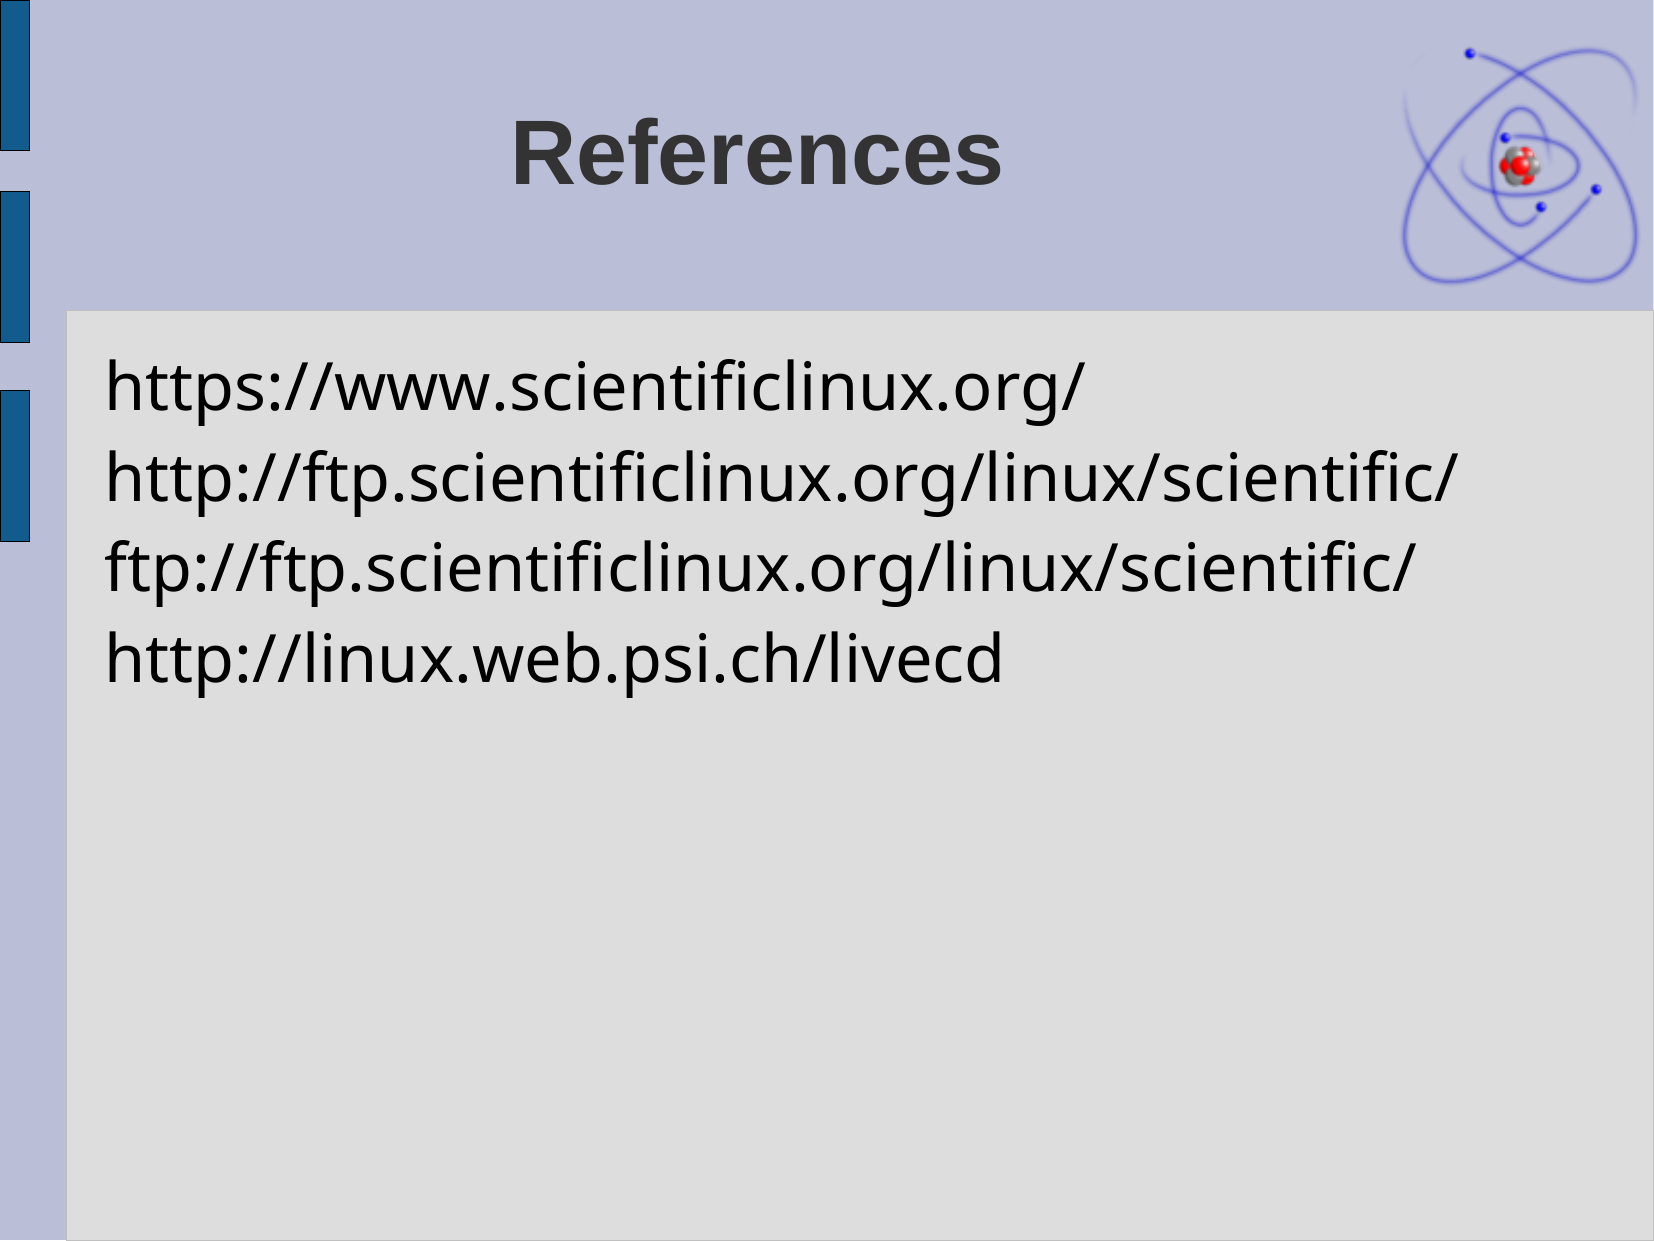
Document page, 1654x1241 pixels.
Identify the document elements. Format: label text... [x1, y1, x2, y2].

list https://www.scientificlinux.org/ http://ftp.scientificlinux.org/linux/scientific/ ftp://ftp.scientificlinux.org/linux/scientific/ http://linux.web.psi.ch/livecd [86, 339, 1576, 901]
title References [82, 49, 1387, 257]
picture [1387, 33, 1654, 301]
